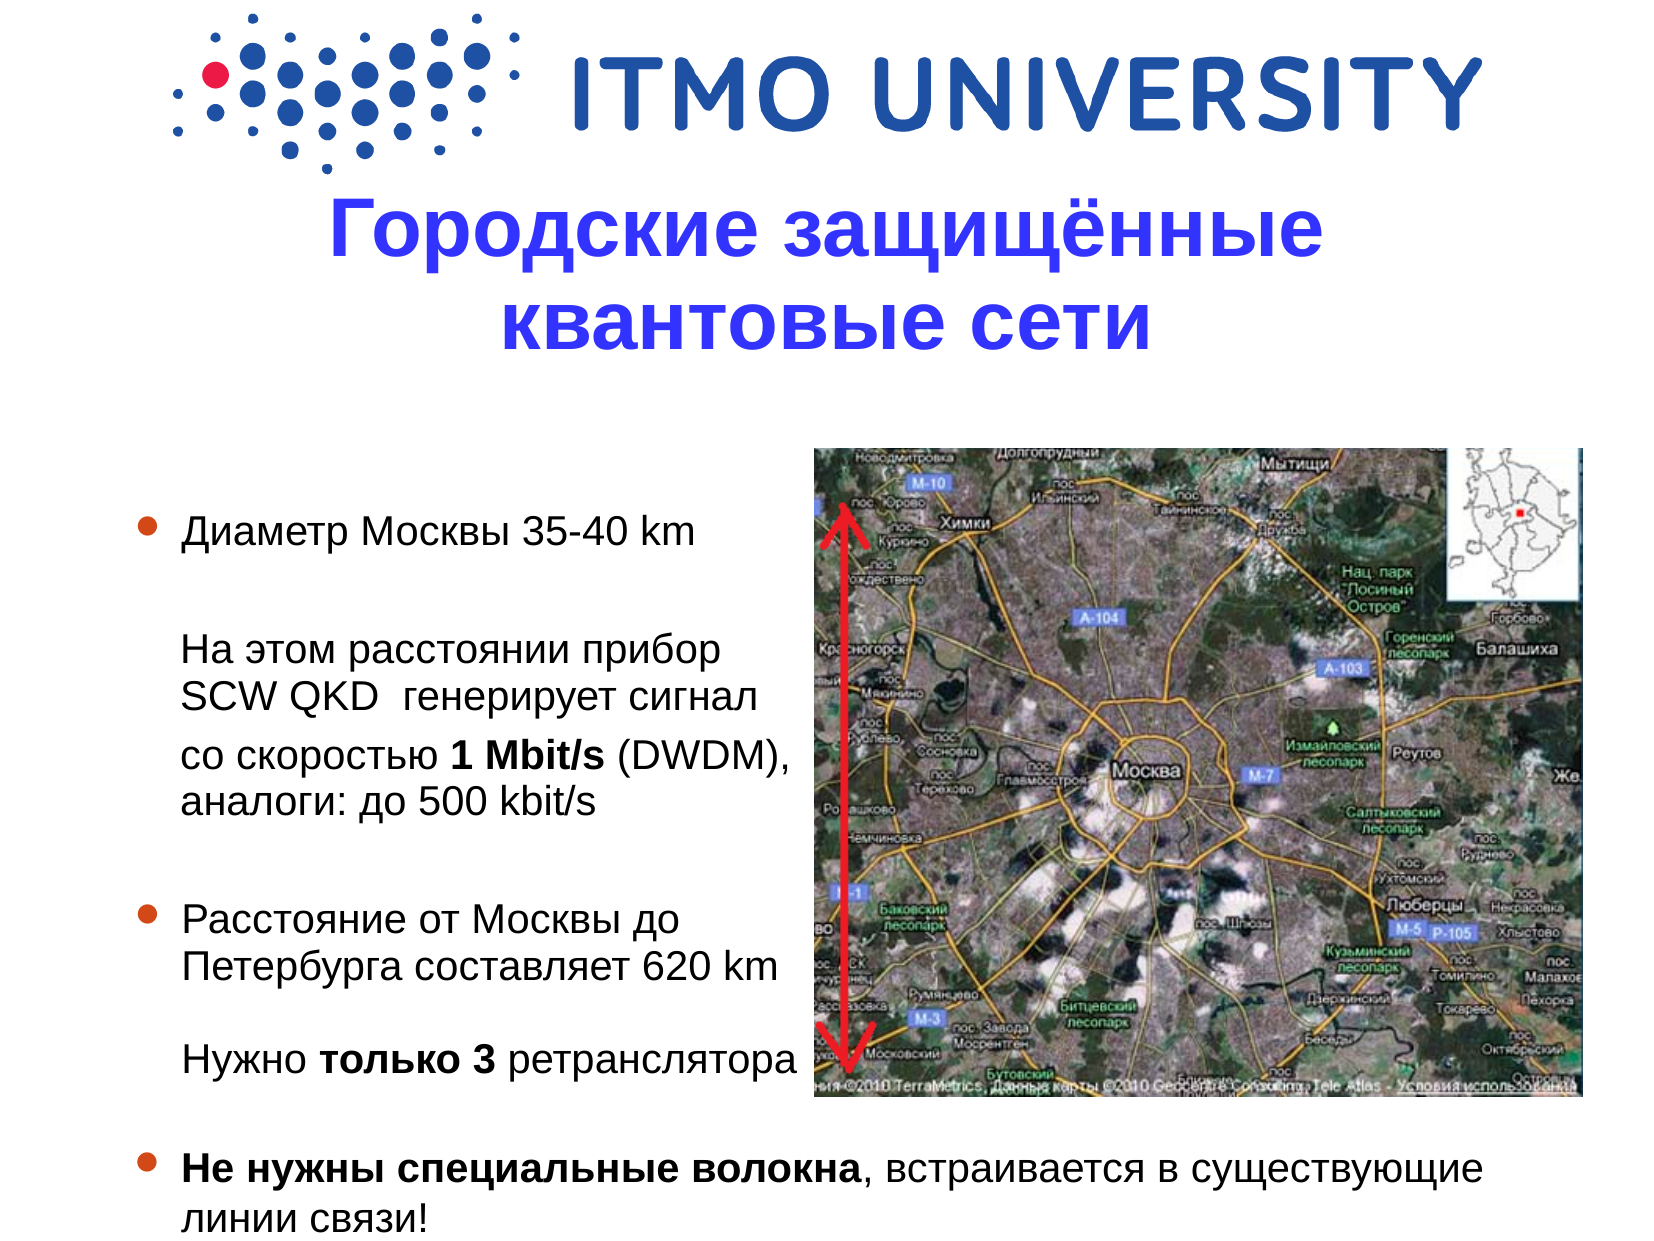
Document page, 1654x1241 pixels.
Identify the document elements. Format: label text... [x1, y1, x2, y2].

title Городские защищённые квантовые сети [82, 306, 1571, 378]
picture [814, 448, 1583, 1097]
picture [0, 0, 1654, 306]
text_box Диаметр Москвы 35-40 km На этом расстоянии прибор SCW QKD генерирует сигнал со скоростью 1 Mbit/s (DWDM), аналоги: до 500 kbit/s Расстояние от Москвы до Петербурга составляет 620 km Нужно только 3 ретранслятора [106, 500, 829, 1090]
text_box Не нужны специальные волокна, встраивается в существующие линии связи! [106, 1133, 1512, 1241]
